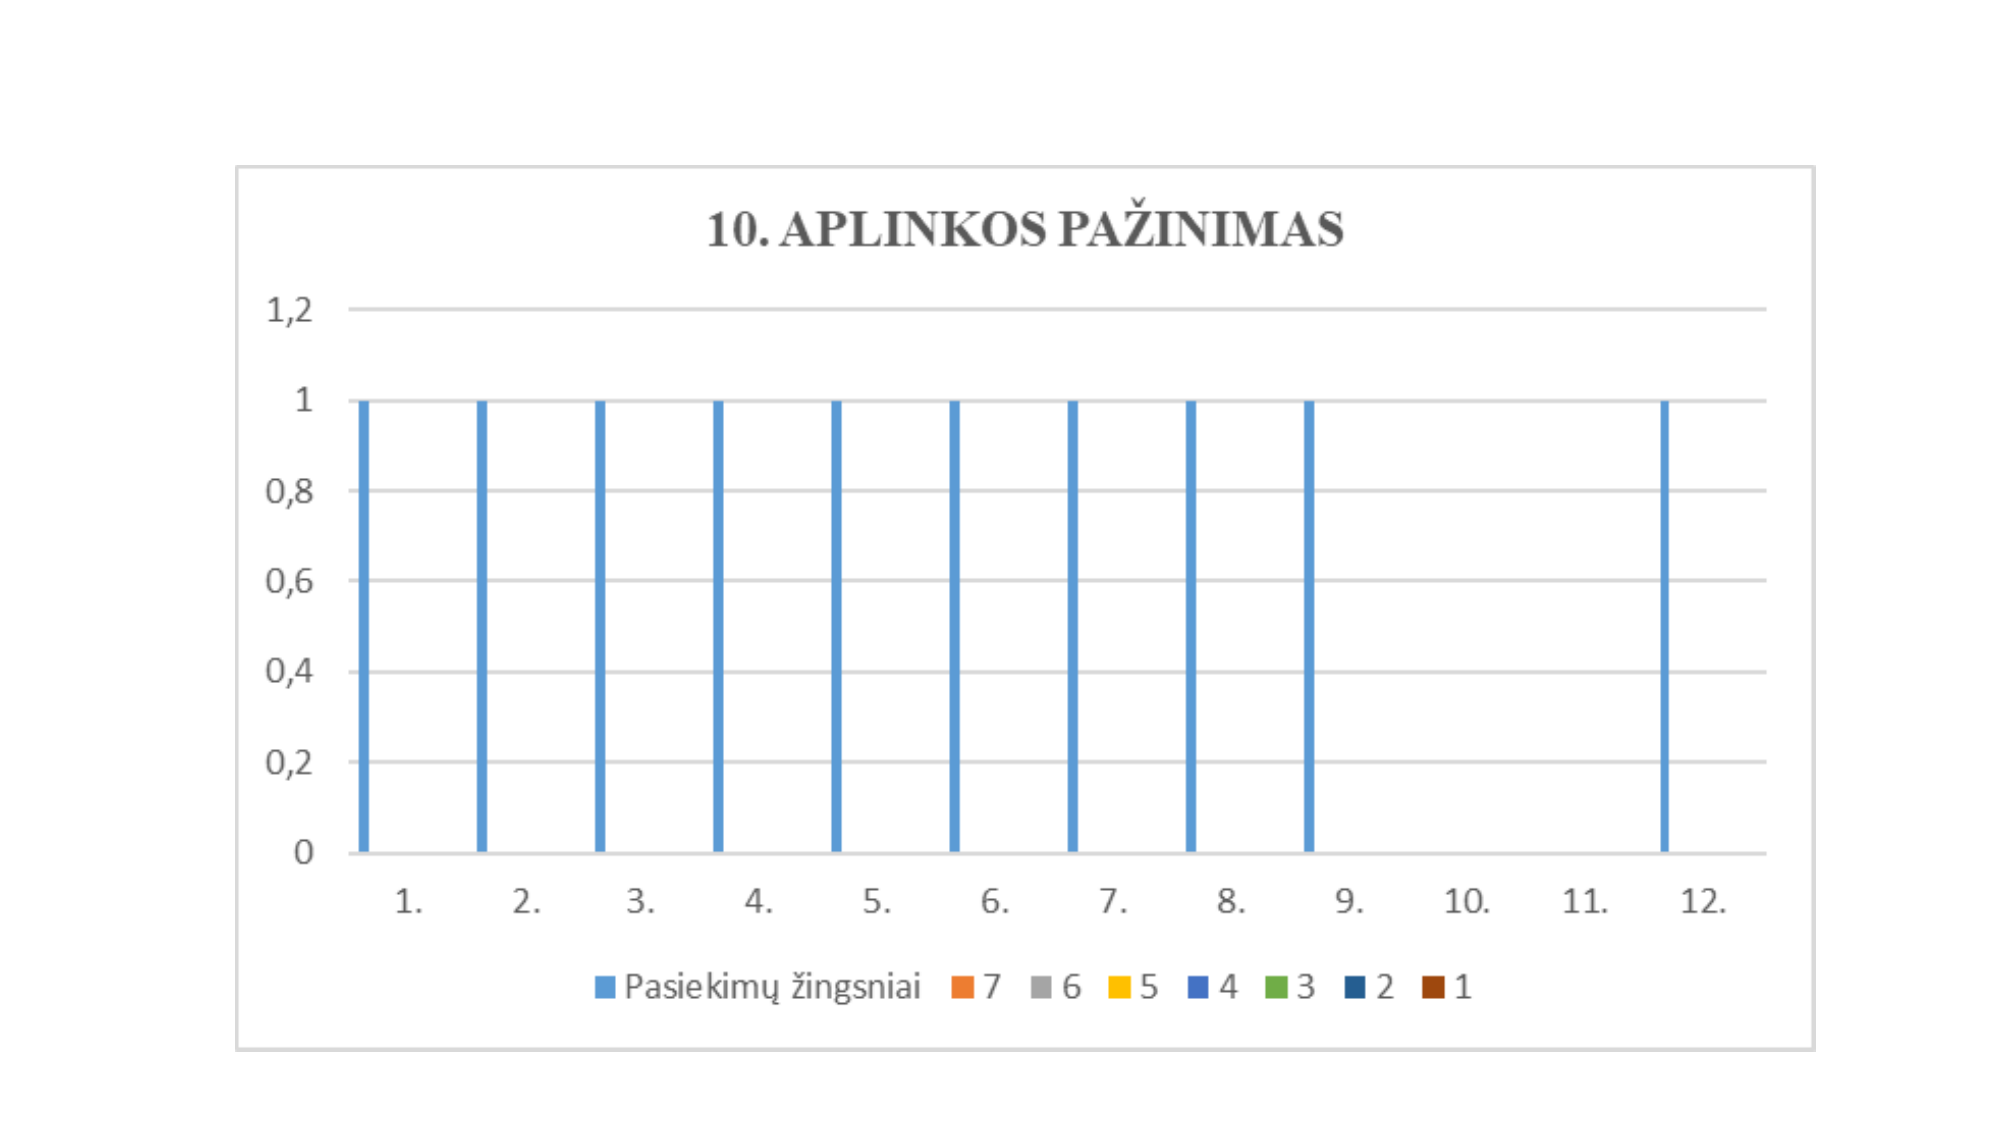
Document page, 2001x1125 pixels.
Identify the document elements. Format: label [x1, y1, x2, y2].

picture [235, 165, 1816, 1052]
